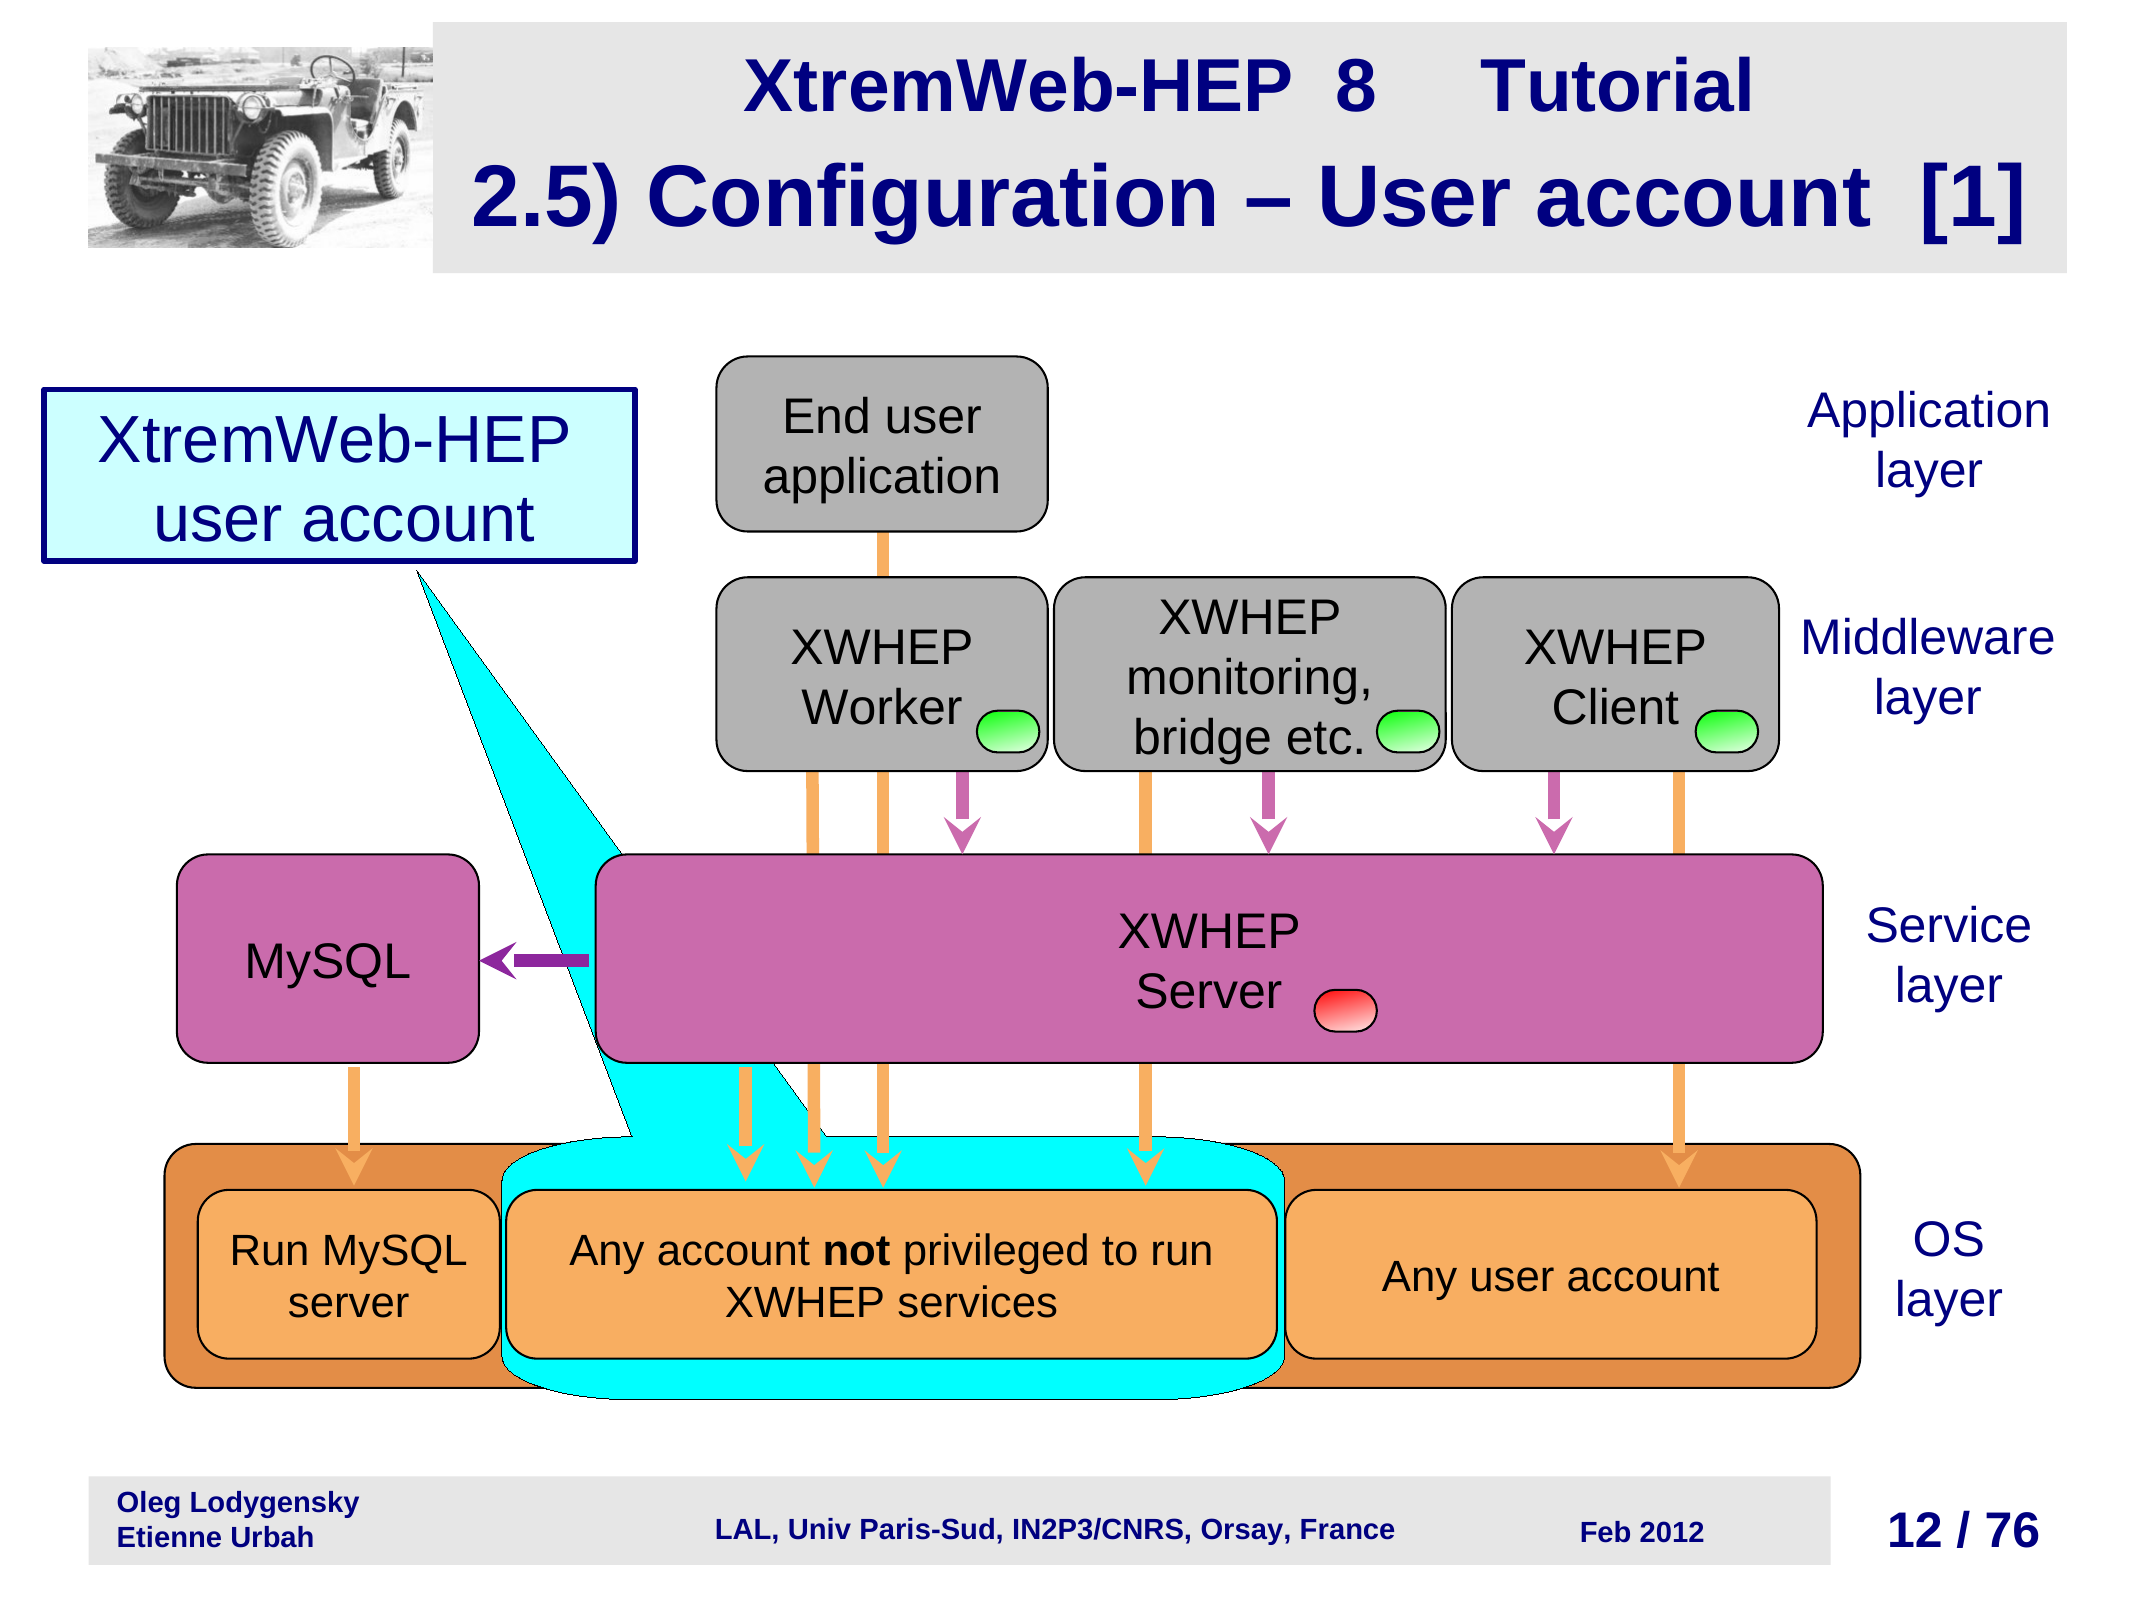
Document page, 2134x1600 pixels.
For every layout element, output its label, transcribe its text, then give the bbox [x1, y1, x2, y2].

text_box [1376, 710, 1440, 753]
text_box Service layer [1856, 891, 2042, 1013]
text_box Application layer [1776, 377, 2083, 509]
title 2.5) Configuration – User account [1] [442, 118, 2067, 266]
text_box [1314, 989, 1377, 1032]
text_box [164, 570, 1861, 1400]
text_box Run MySQL server [197, 1189, 500, 1359]
text_box XtremWeb-HEP user account [44, 389, 635, 561]
text_box Any user account [1285, 1189, 1817, 1359]
picture [88, 47, 433, 248]
text_box Middleware layer [1779, 604, 2082, 737]
text_box XWHEP Client [1451, 577, 1780, 772]
text_box [1695, 710, 1759, 753]
text_box End user application [716, 356, 1048, 532]
text_box XWHEP monitoring, bridge etc. [1054, 577, 1446, 772]
text_box [976, 710, 1040, 753]
text_box XWHEP Worker [716, 577, 1048, 772]
text_box Any account not privileged to run XWHEP services [506, 1189, 1277, 1359]
text_box XWHEP Server [595, 854, 1823, 1063]
text_box MySQL [176, 854, 479, 1063]
text_box OS layer [1885, 1206, 2013, 1327]
